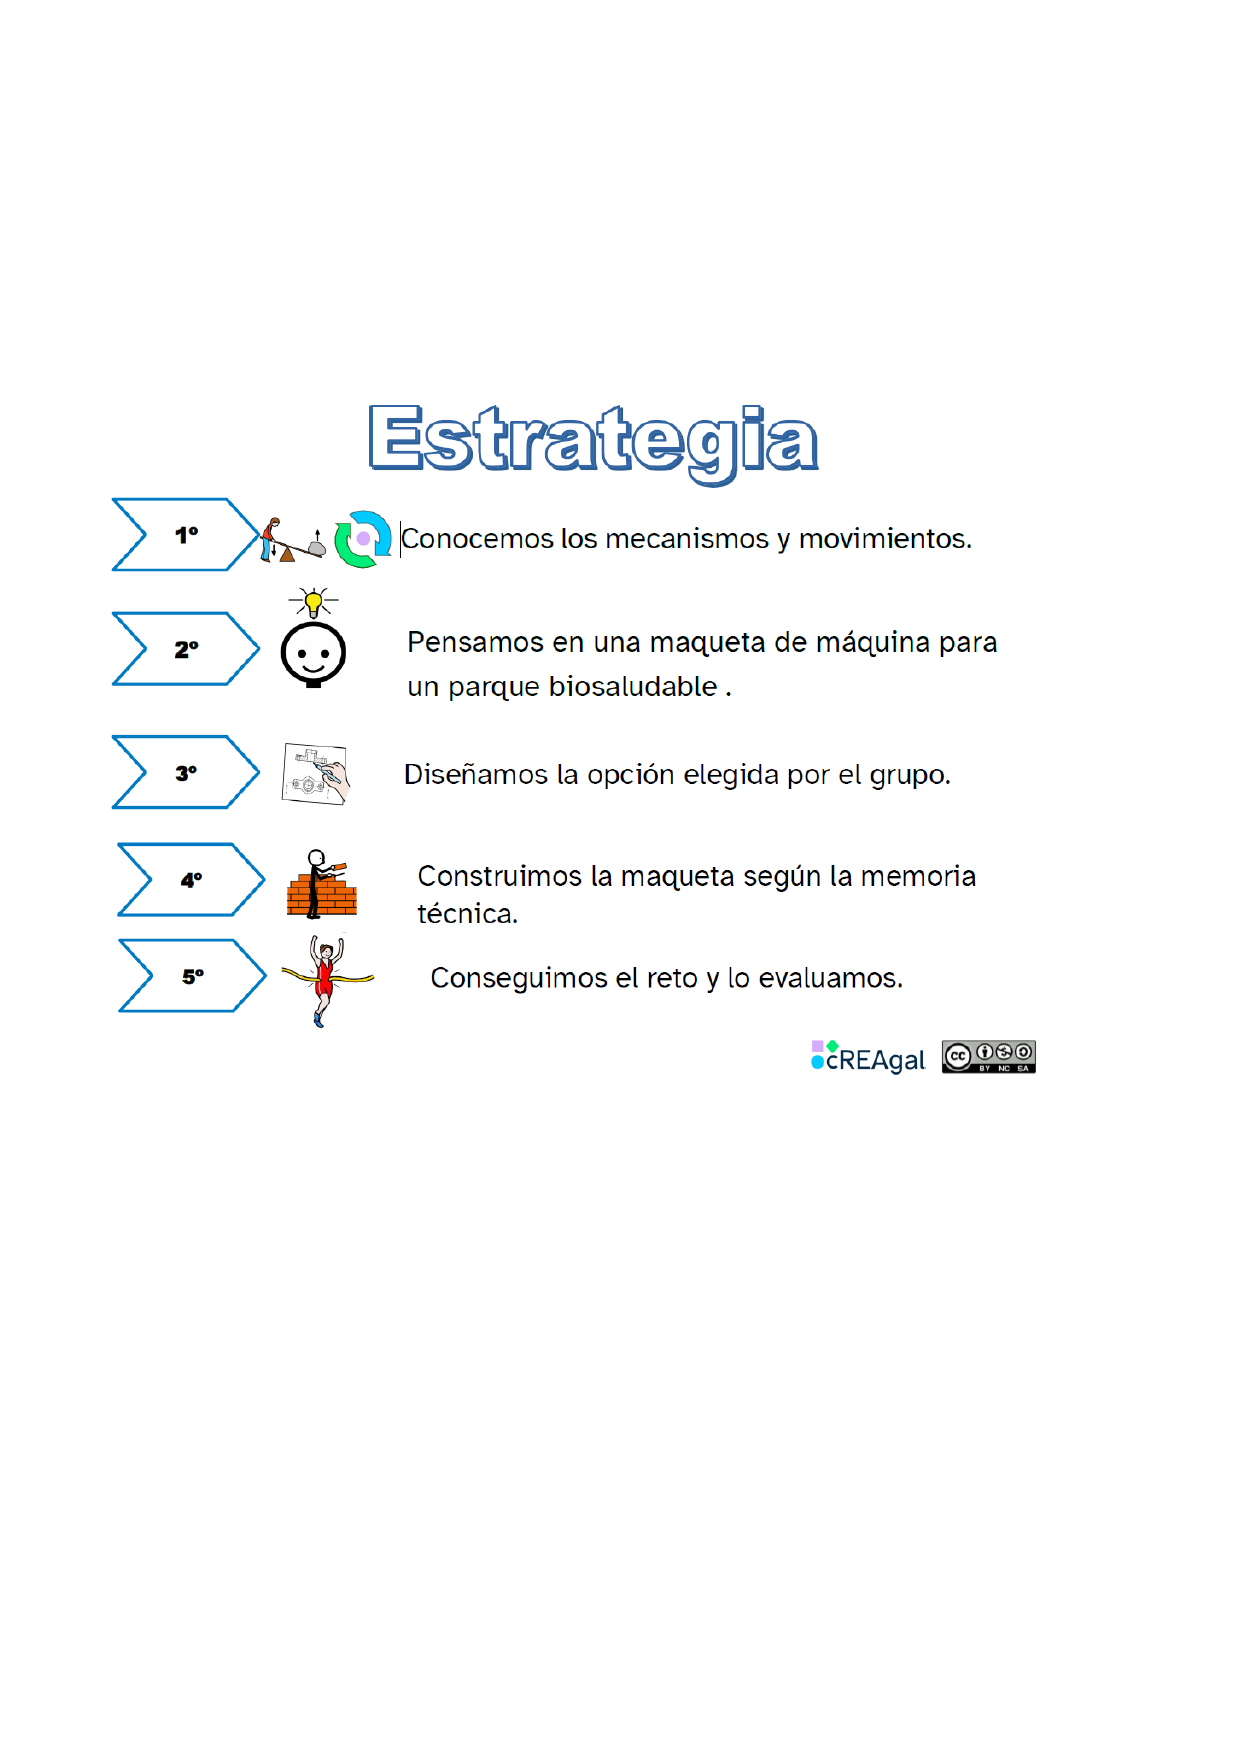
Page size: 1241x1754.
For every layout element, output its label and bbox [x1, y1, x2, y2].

picture [59, 377, 1069, 1093]
